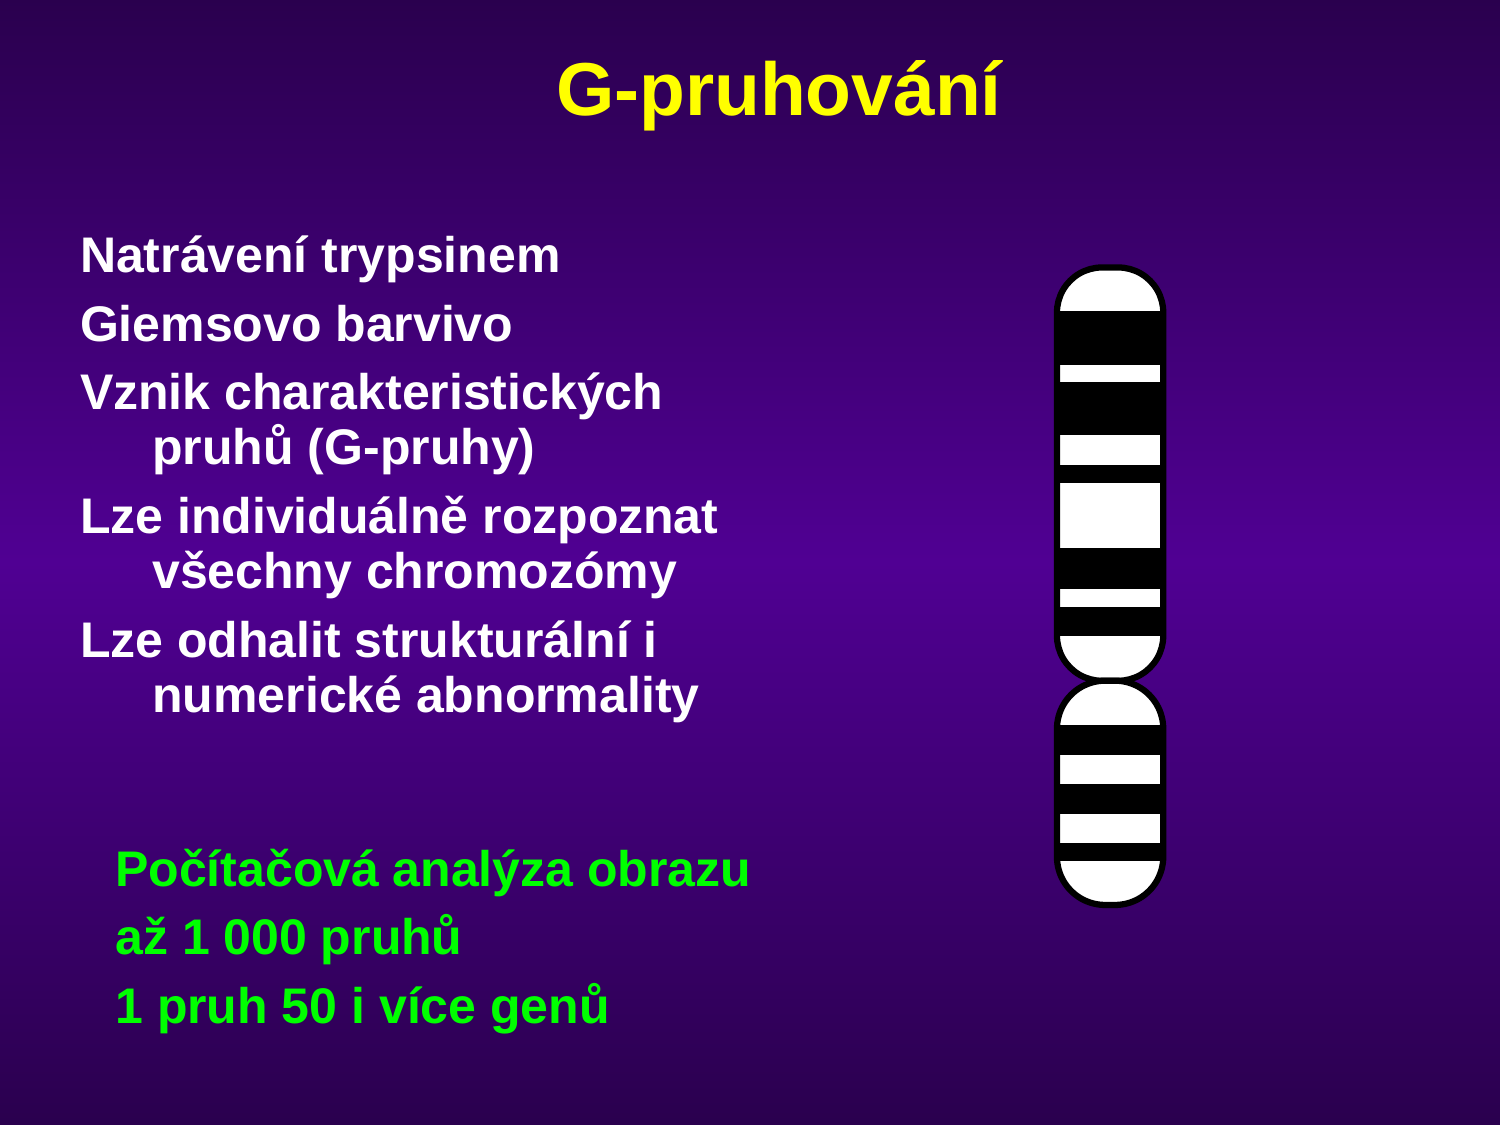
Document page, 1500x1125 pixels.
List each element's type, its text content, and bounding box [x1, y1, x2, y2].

text_box Počítačová analýza obrazu až 1 000 pruhů 1 pruh 50 i více genů [100, 834, 845, 1059]
title G-pruhování [171, 30, 1388, 149]
text_box Natrávení trypsinem Giemsovo barvivo Vznik charakteristických pruhů (G-pruhy) Lze individuálně rozpoznat všechny chromozómy Lze odhalit strukturální i numerické abnormality [64, 220, 810, 787]
text_box [1056, 267, 1164, 905]
